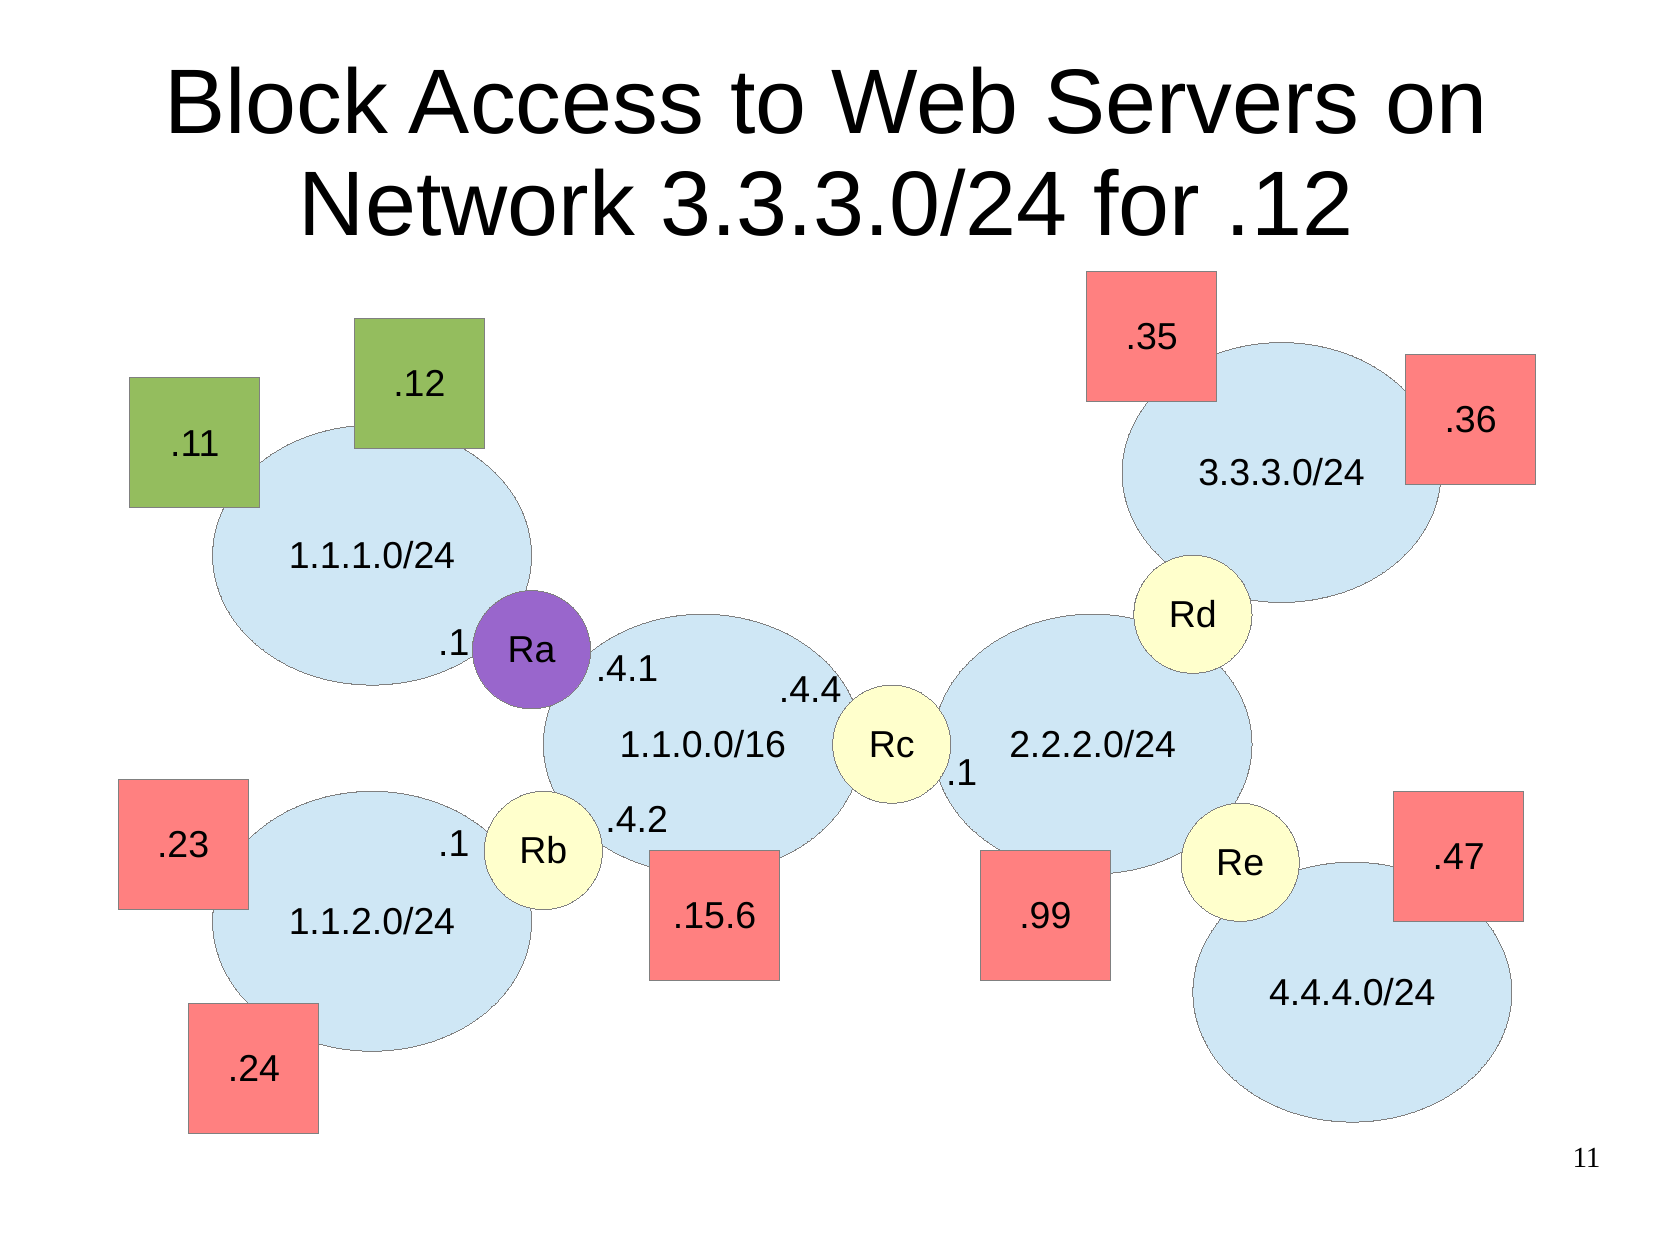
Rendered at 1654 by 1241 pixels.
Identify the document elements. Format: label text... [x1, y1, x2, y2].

text_box .24 [188, 1003, 319, 1134]
text_box 1.1.0.0/16 [543, 614, 853, 867]
text_box .35 [1086, 271, 1217, 402]
title Block Access to Web Servers on Network 3.3.3.0/24 for .12 [82, 49, 1571, 257]
text_box 4.4.4.0/24 [1192, 862, 1512, 1123]
text_box Rd [1133, 555, 1253, 674]
text_box 2.2.2.0/24 [939, 614, 1253, 874]
text_box .1 [931, 744, 993, 801]
text_box .1 [423, 614, 485, 671]
text_box Ra [476, 590, 590, 709]
text_box Rb [485, 791, 603, 910]
text_box .15.6 [649, 850, 780, 981]
text_box .4.4 [764, 661, 857, 719]
text_box .23 [118, 779, 249, 910]
text_box Re [1181, 803, 1300, 922]
text_box .47 [1393, 791, 1524, 922]
text_box .99 [980, 850, 1111, 981]
text_box Rc [832, 685, 951, 804]
text_box .4.2 [590, 791, 683, 849]
text_box .1 [423, 814, 485, 872]
text_box 1.1.1.0/24 [212, 426, 532, 686]
text_box 1.1.2.0/24 [212, 791, 532, 1052]
text_box .4.1 [581, 640, 674, 697]
text_box .11 [129, 377, 260, 508]
text_box 3.3.3.0/24 [1122, 342, 1441, 603]
text_box .12 [354, 318, 485, 449]
text_box .36 [1405, 354, 1536, 485]
